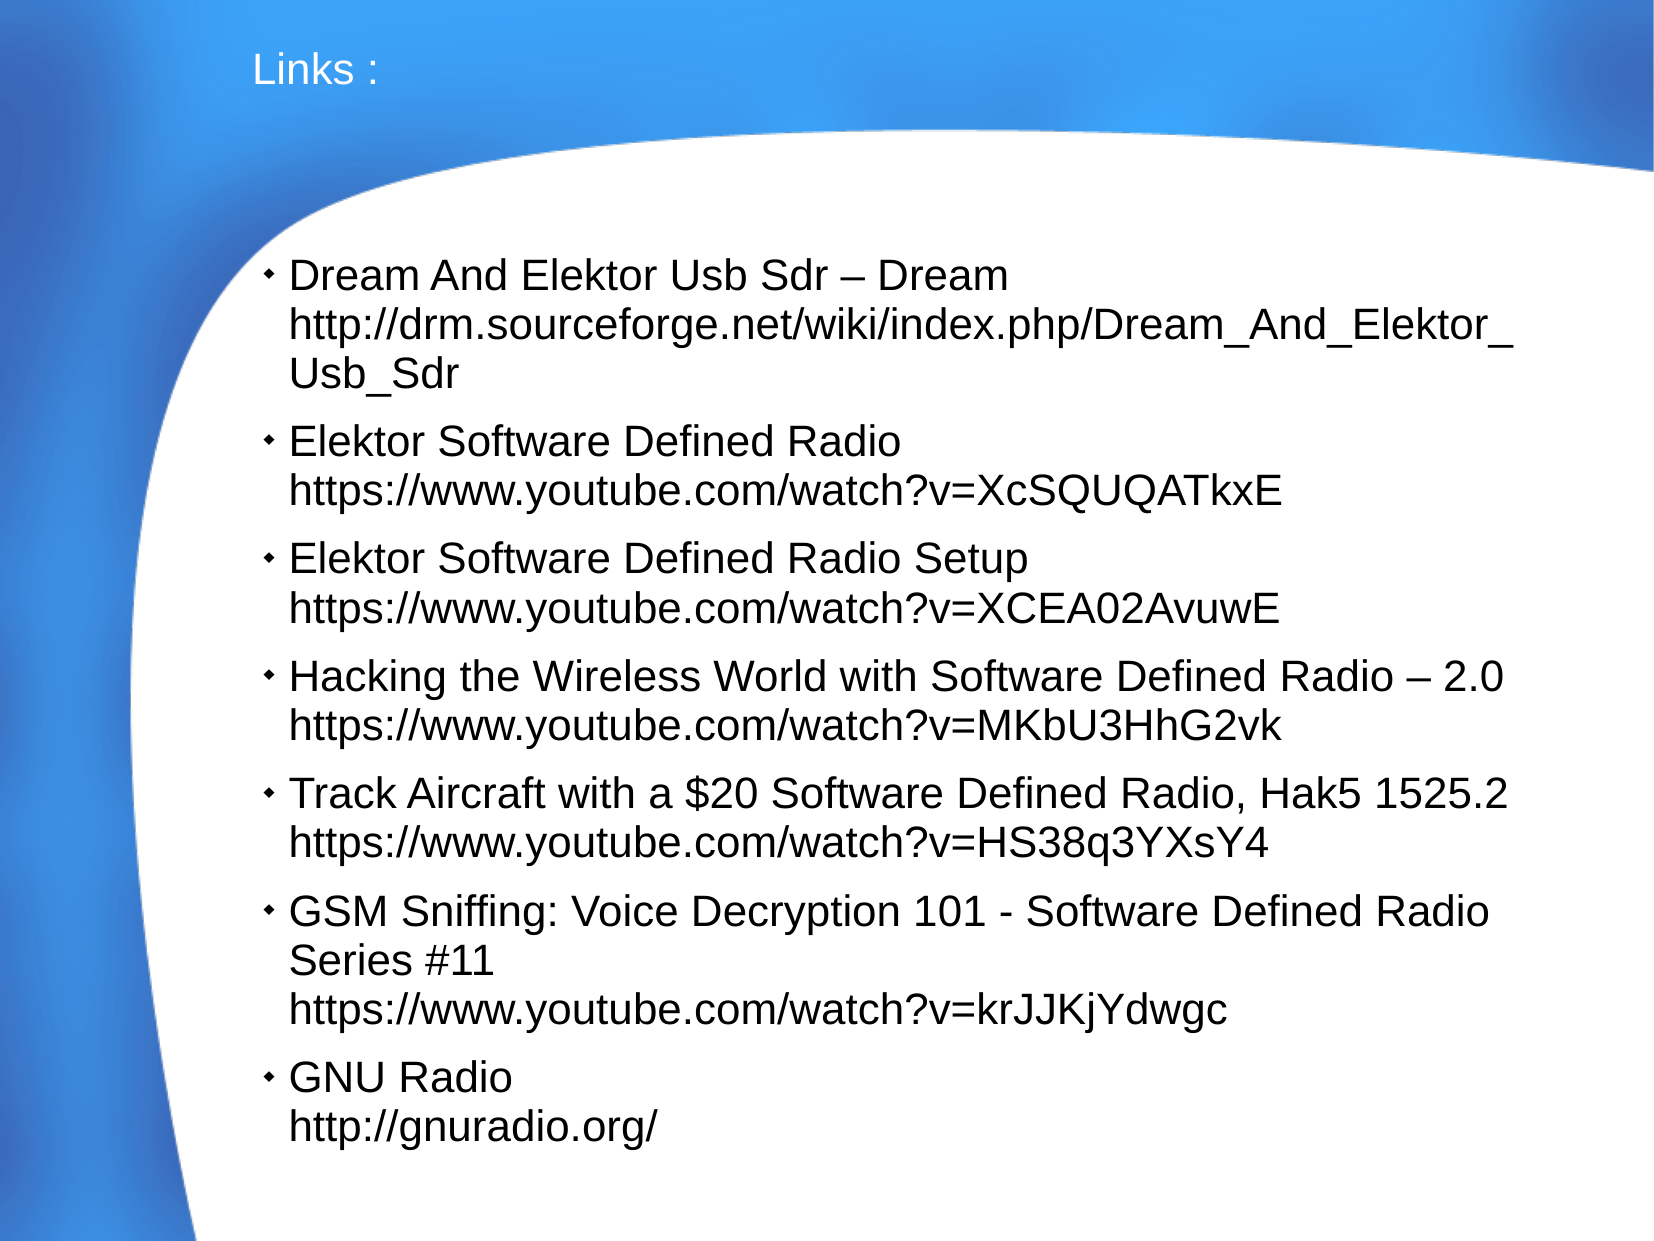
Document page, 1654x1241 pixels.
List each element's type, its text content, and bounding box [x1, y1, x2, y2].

picture [0, 0, 1654, 1241]
list Links : Dream And Elektor Usb Sdr – Dream http://drm.sourceforge.net/wiki/index.php/Dream_And_Elektor_Usb_Sdr Elektor Software Defined Radio https://www.youtube.com/watch?v=XcSQUQATkxE Elektor Software Defined Radio Setup https://www.youtube.com/watch?v=XCEA02AvuwE Hacking the Wireless World with Software Defined Radio – 2.0 https://www.youtube.com/watch?v=MKbU3HhG2vk Track Aircraft with a $20 Software Defined Radio, Hak5 1525.2 https://www.youtube.com/watch?v=HS38q3YXsY4 GSM Sniffing: Voice Decryption 101 - Software Defined Radio Series #11 https://www.youtube.com/watch?v=krJJKjYdwgc GNU Radio http://gnuradio.org/ [252, 45, 1535, 1171]
